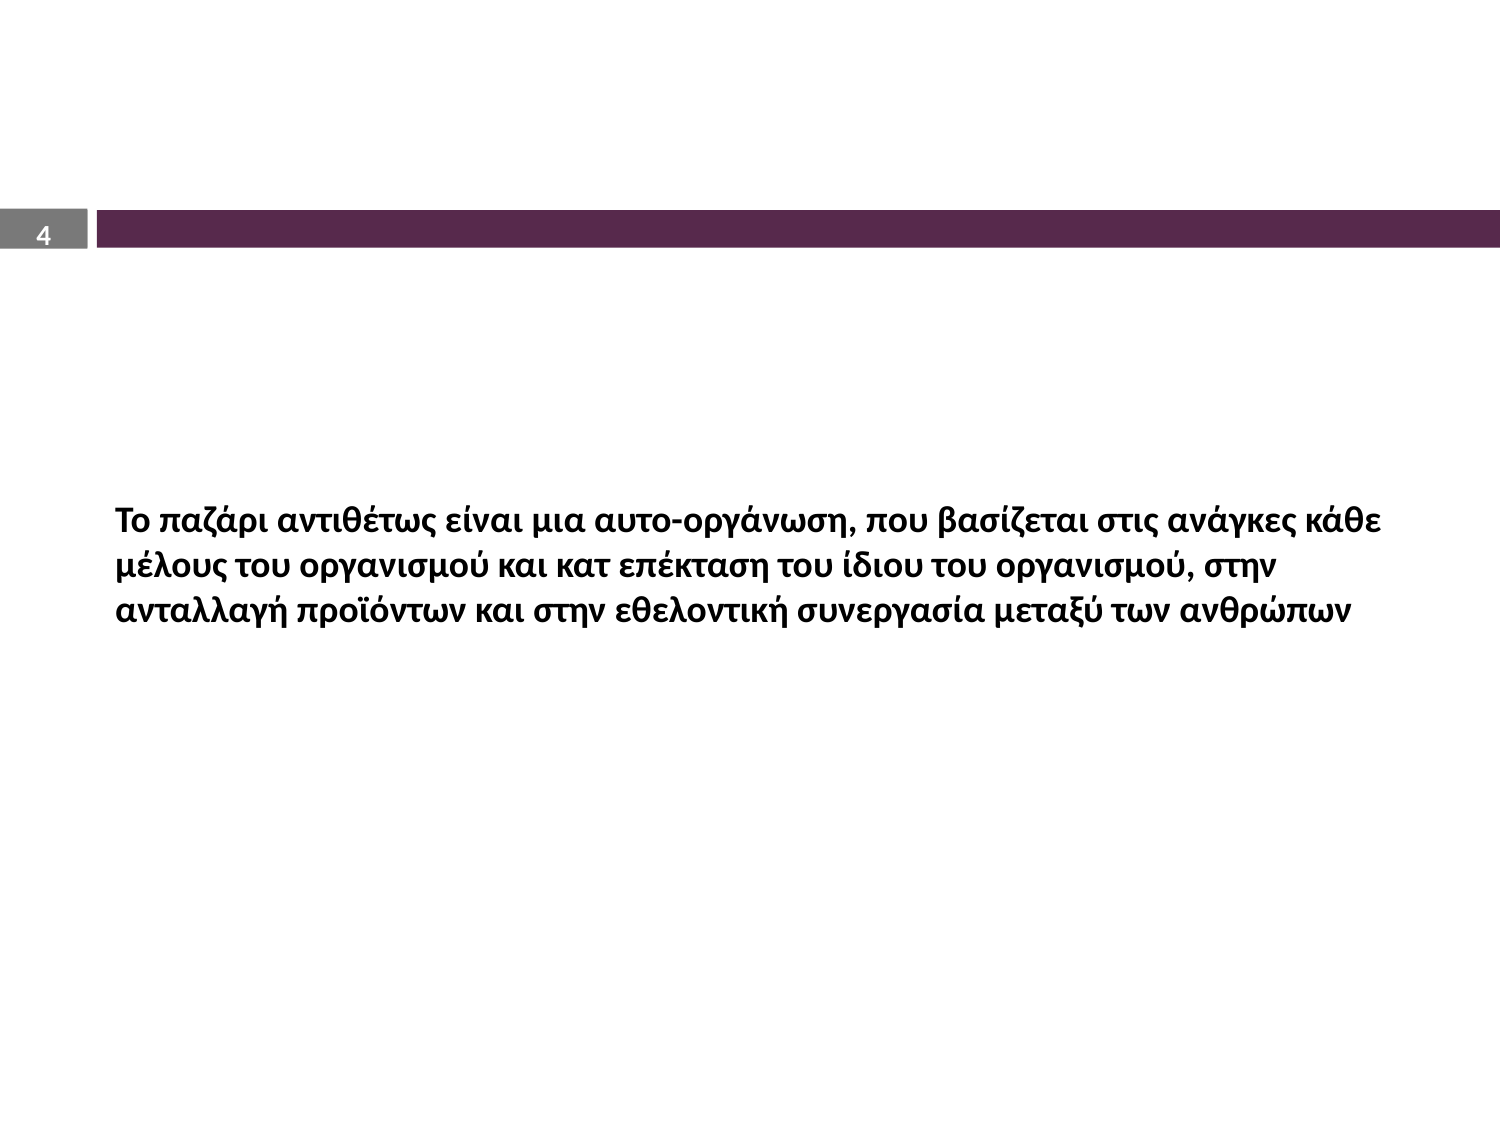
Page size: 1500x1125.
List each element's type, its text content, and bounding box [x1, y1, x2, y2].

text_box [0, 208, 88, 249]
list Το παζάρι αντιθέτως είναι μια αυτο-οργάνωση, που βασίζεται στις ανάγκες κάθε μέλους του οργανισμού και κατ επέκταση του ίδιου του οργανισμού, στην ανταλλαγή προϊόντων και στην εθελοντική συνεργασία μεταξύ των ανθρώπων [100, 262, 1438, 1000]
